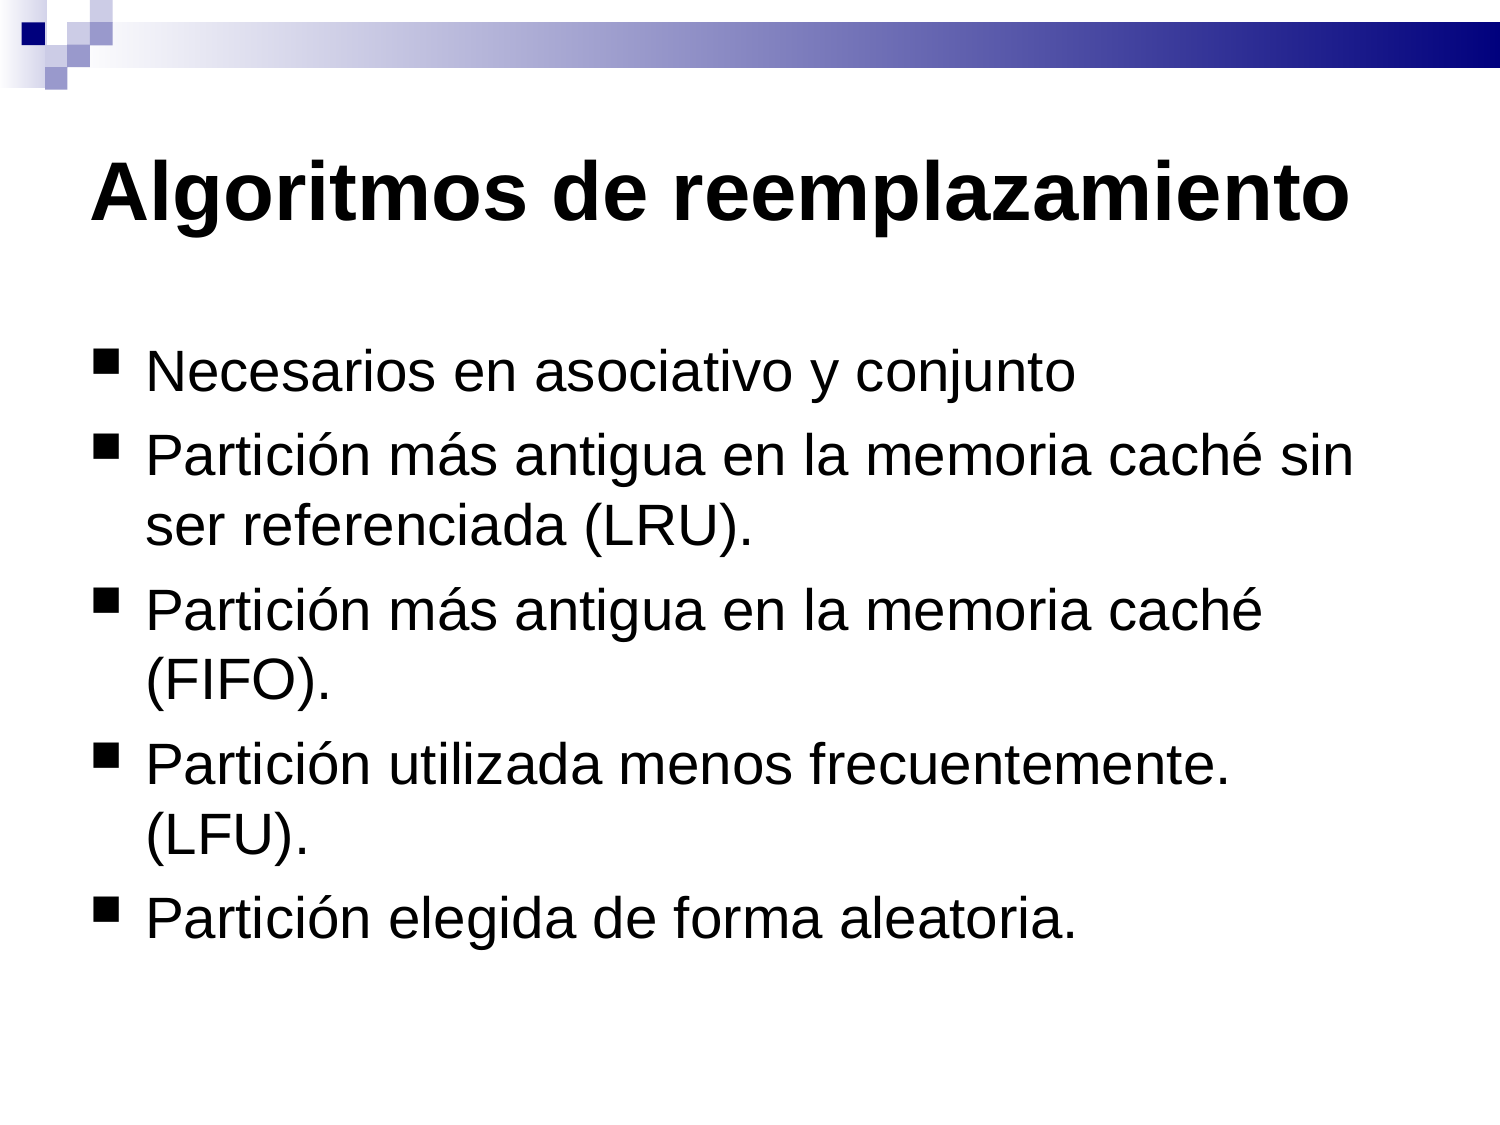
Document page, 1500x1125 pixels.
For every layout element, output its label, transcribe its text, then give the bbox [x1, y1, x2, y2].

list Necesarios en asociativo y conjunto Partición más antigua en la memoria caché sin ser referenciada (LRU). Partición más antigua en la memoria caché (FIFO). Partición utilizada menos frecuentemente. (LFU). Partición elegida de forma aleatoria. [75, 324, 1426, 963]
title Algoritmos de reemplazamiento [75, 75, 1426, 301]
